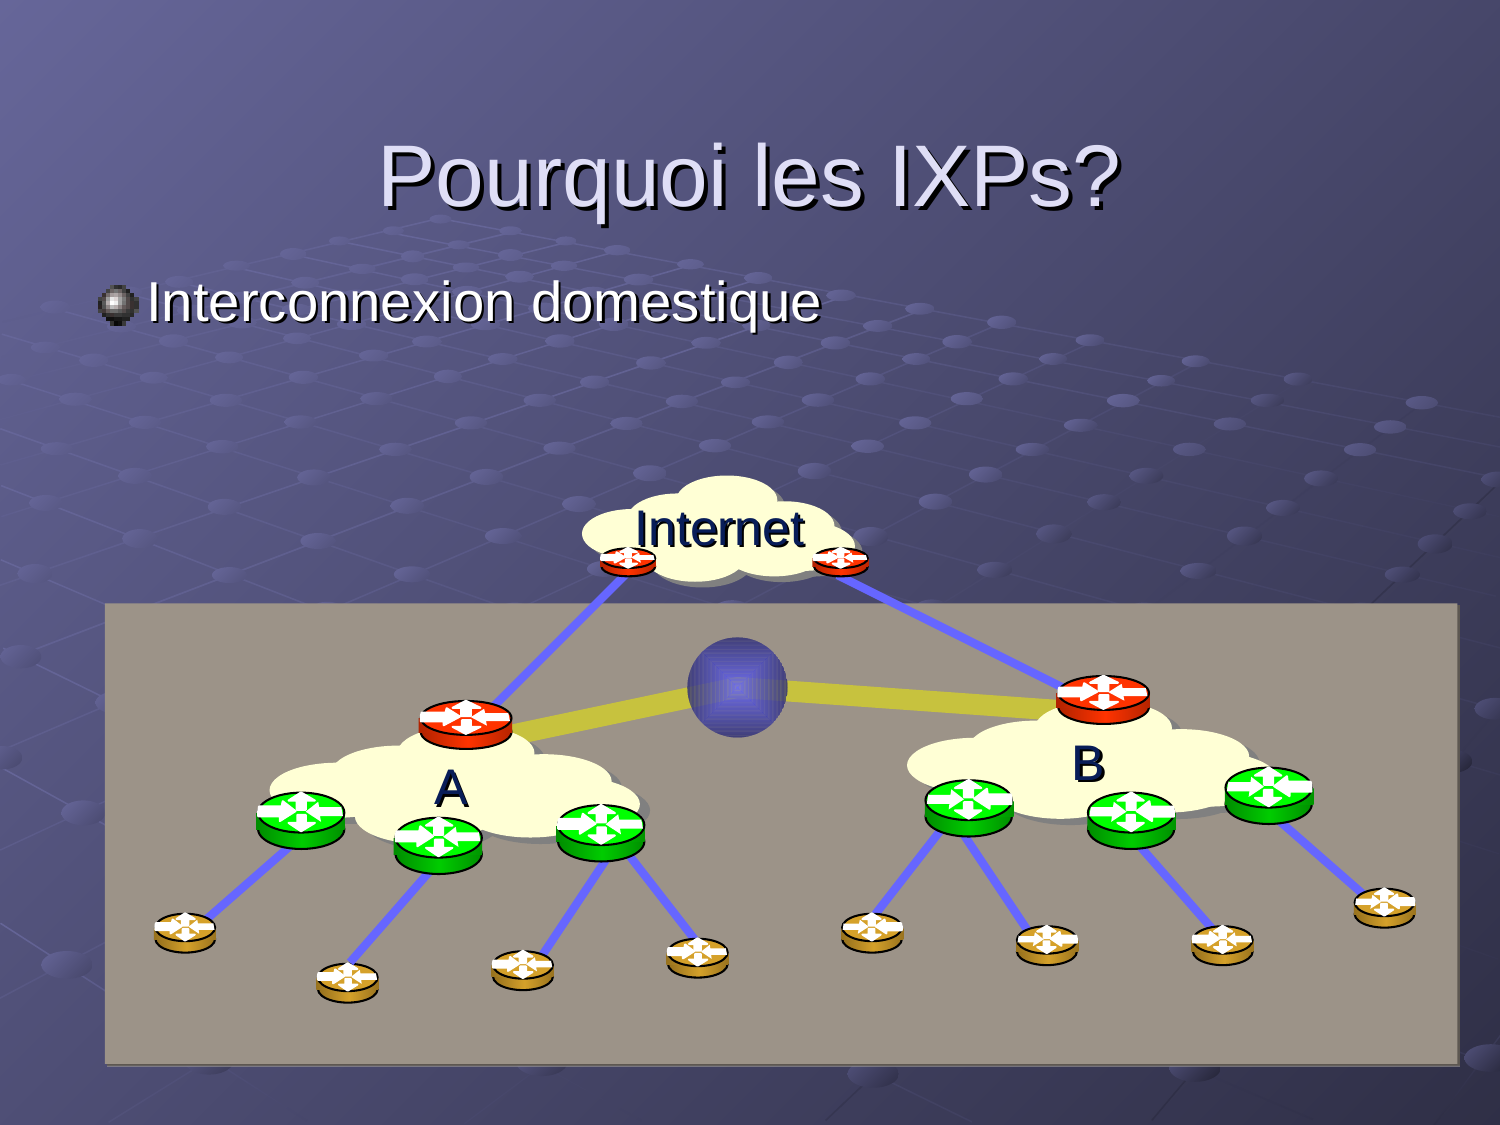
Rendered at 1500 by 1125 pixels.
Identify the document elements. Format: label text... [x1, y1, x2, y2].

text_box [104, 603, 1458, 1064]
text_box A [419, 747, 483, 823]
title Pourquoi les IXPs? [75, 44, 1426, 233]
text_box B [1056, 722, 1121, 798]
text_box [256, 700, 651, 875]
text_box [491, 950, 554, 991]
text_box [907, 675, 1314, 849]
text_box [153, 913, 216, 953]
text_box [1353, 888, 1416, 928]
text_box [841, 913, 904, 953]
text_box [687, 637, 788, 738]
text_box [581, 508, 869, 588]
text_box [1191, 925, 1254, 966]
text_box [1016, 925, 1079, 966]
text_box [684, 475, 770, 487]
text_box [666, 938, 729, 978]
list Interconnexion domestique [75, 262, 1426, 1007]
text_box Internet [619, 487, 820, 563]
text_box [316, 963, 379, 1003]
